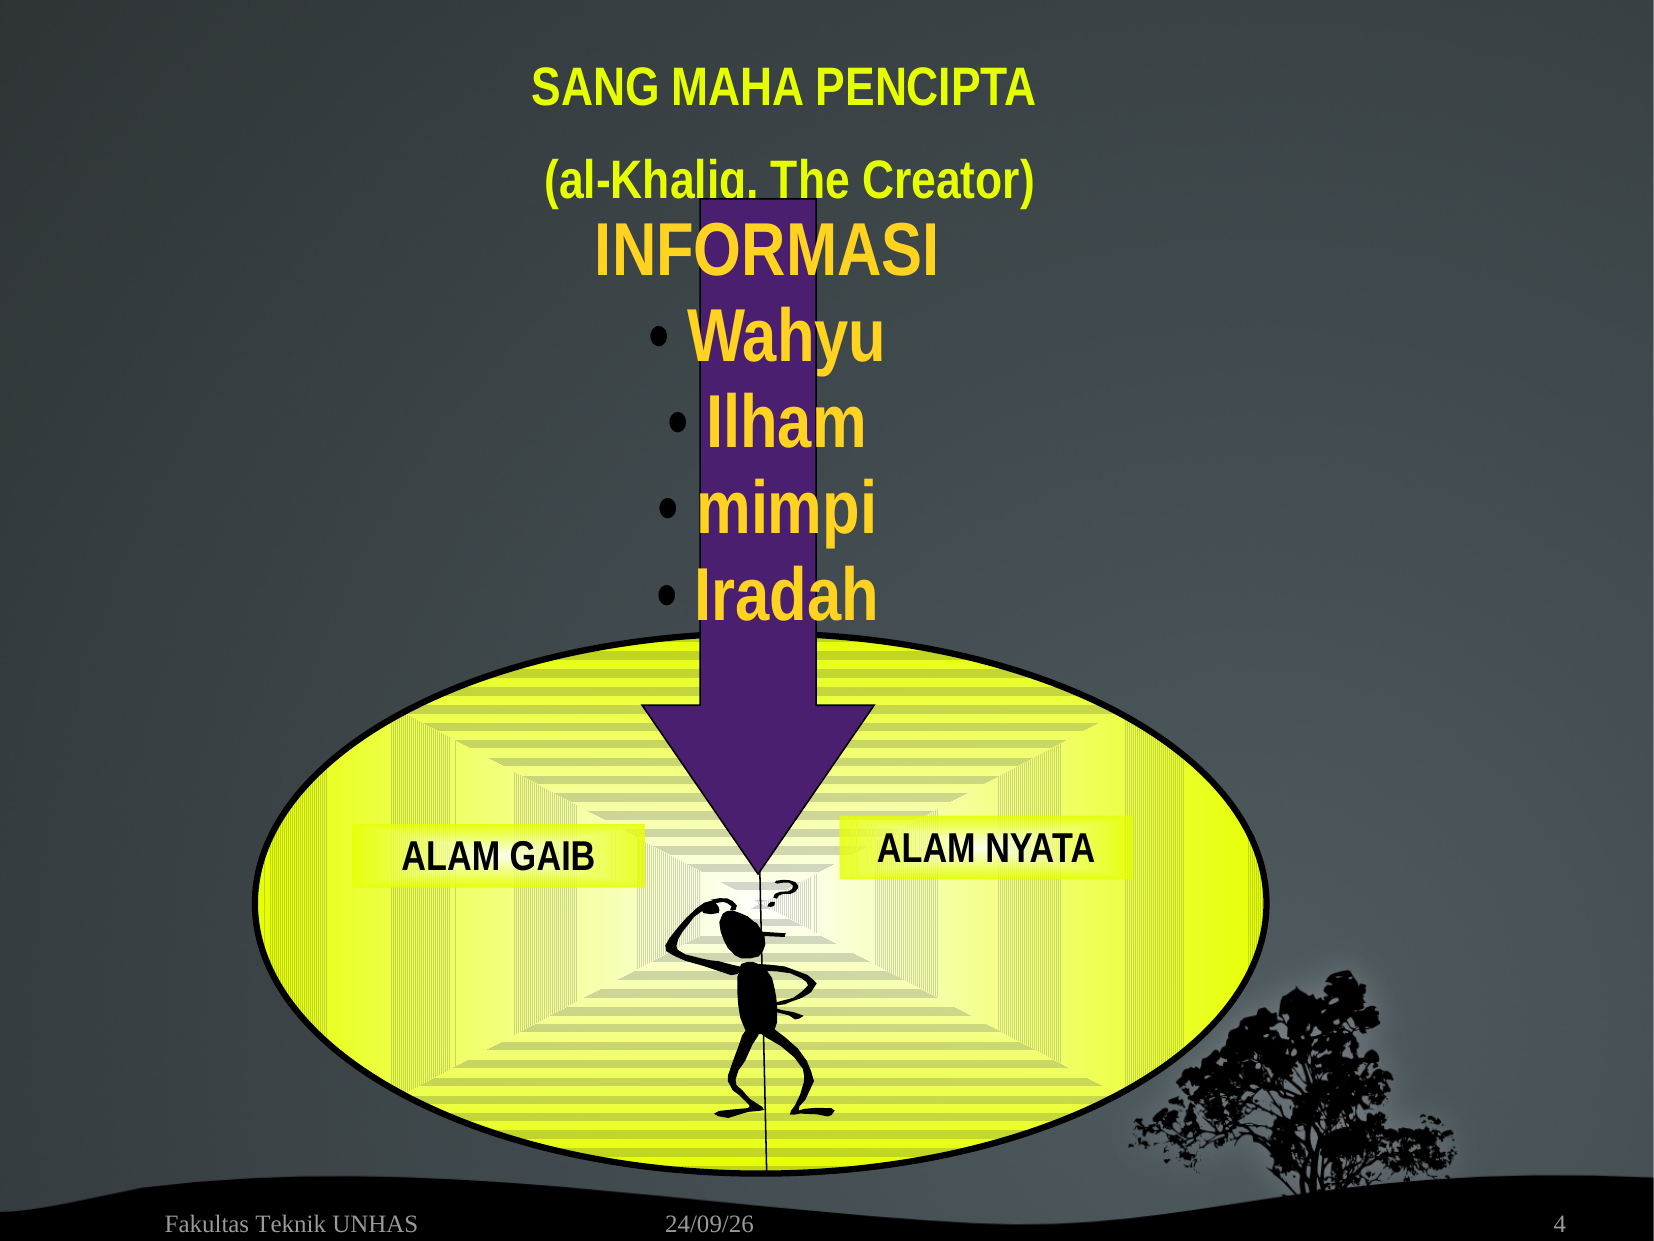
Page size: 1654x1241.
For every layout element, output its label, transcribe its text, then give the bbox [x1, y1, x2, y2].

text_box [254, 644, 1267, 1174]
text_box ALAM NYATA [839, 815, 1133, 880]
text_box SANG MAHA PENCIPTA (al-Khaliq, The Creator) [94, 46, 1486, 218]
picture [0, 0, 1654, 1241]
text_box INFORMASI Wahyu Ilham mimpi Iradah [314, 197, 1221, 644]
text_box ALAM GAIB [352, 824, 645, 888]
